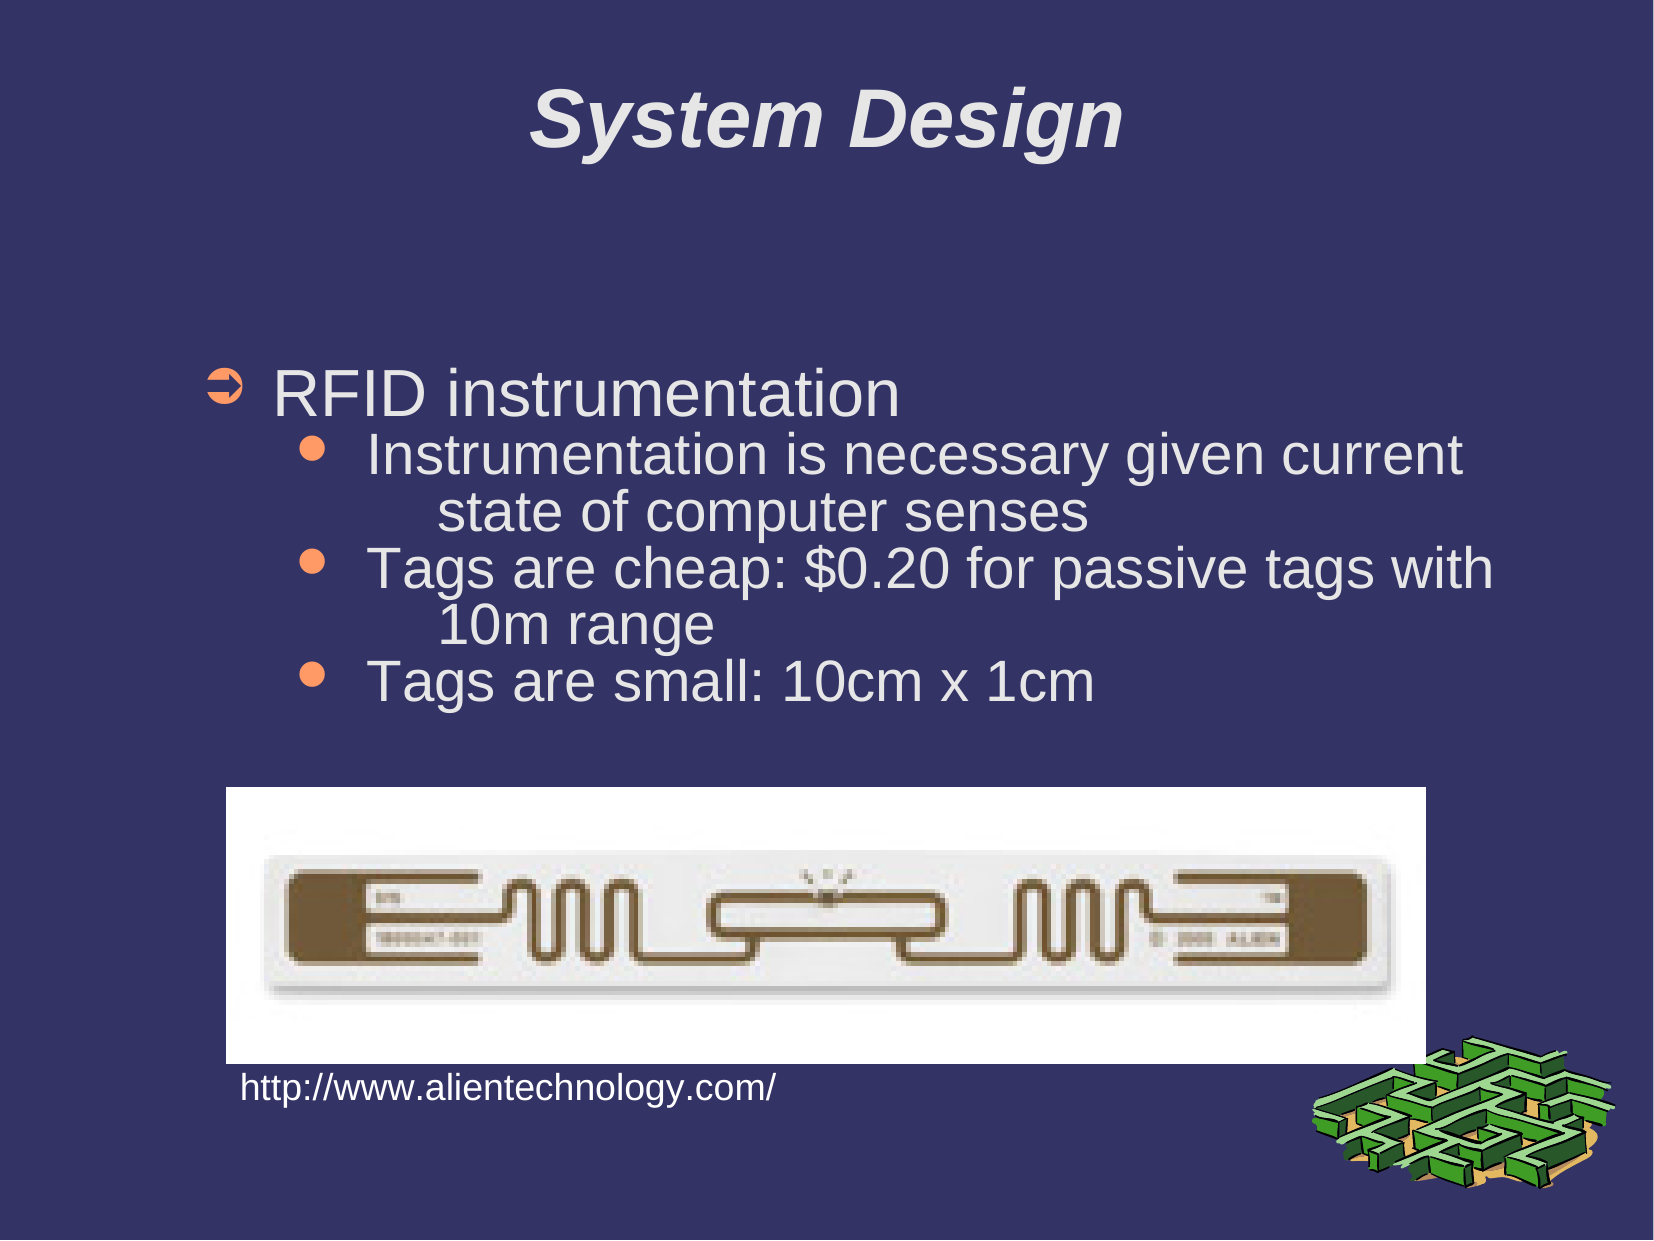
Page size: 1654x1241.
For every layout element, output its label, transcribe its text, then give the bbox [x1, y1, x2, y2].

picture [226, 787, 1426, 1065]
list RFID instrumentation Instrumentation is necessary given current state of computer senses Tags are cheap: $0.20 for passive tags with 10m range Tags are small: 10cm x 1cm [178, 364, 1570, 1132]
title System Design [121, 26, 1534, 220]
text_box http://www.alientechnology.com/ [224, 1063, 792, 1116]
